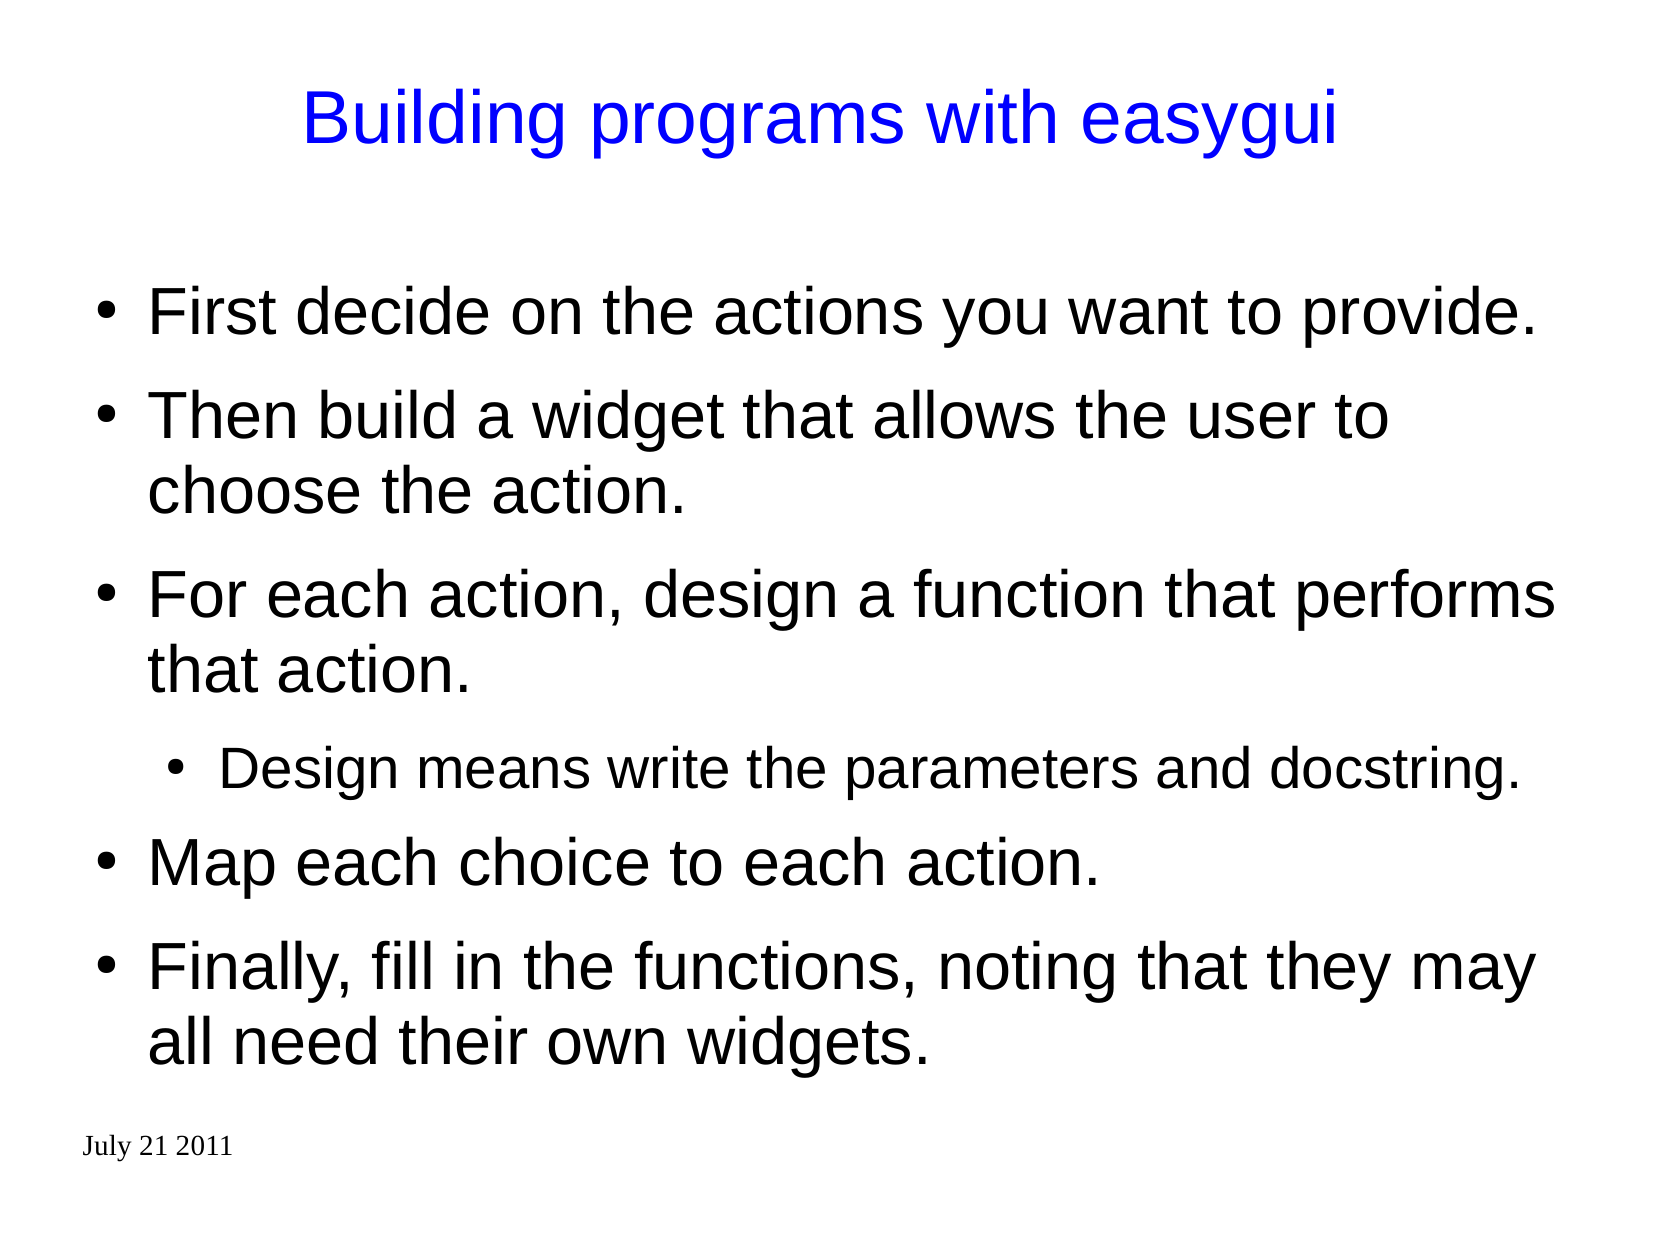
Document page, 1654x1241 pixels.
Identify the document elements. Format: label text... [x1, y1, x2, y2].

title Building programs with easygui [76, 58, 1565, 178]
list First decide on the actions you want to provide. Then build a widget that allows the user to choose the action. For each action, design a function that performs that action. Design means write the parameters and docstring. Map each choice to each action. Finally, fill in the functions, noting that they may all need their own widgets. [76, 274, 1565, 1093]
